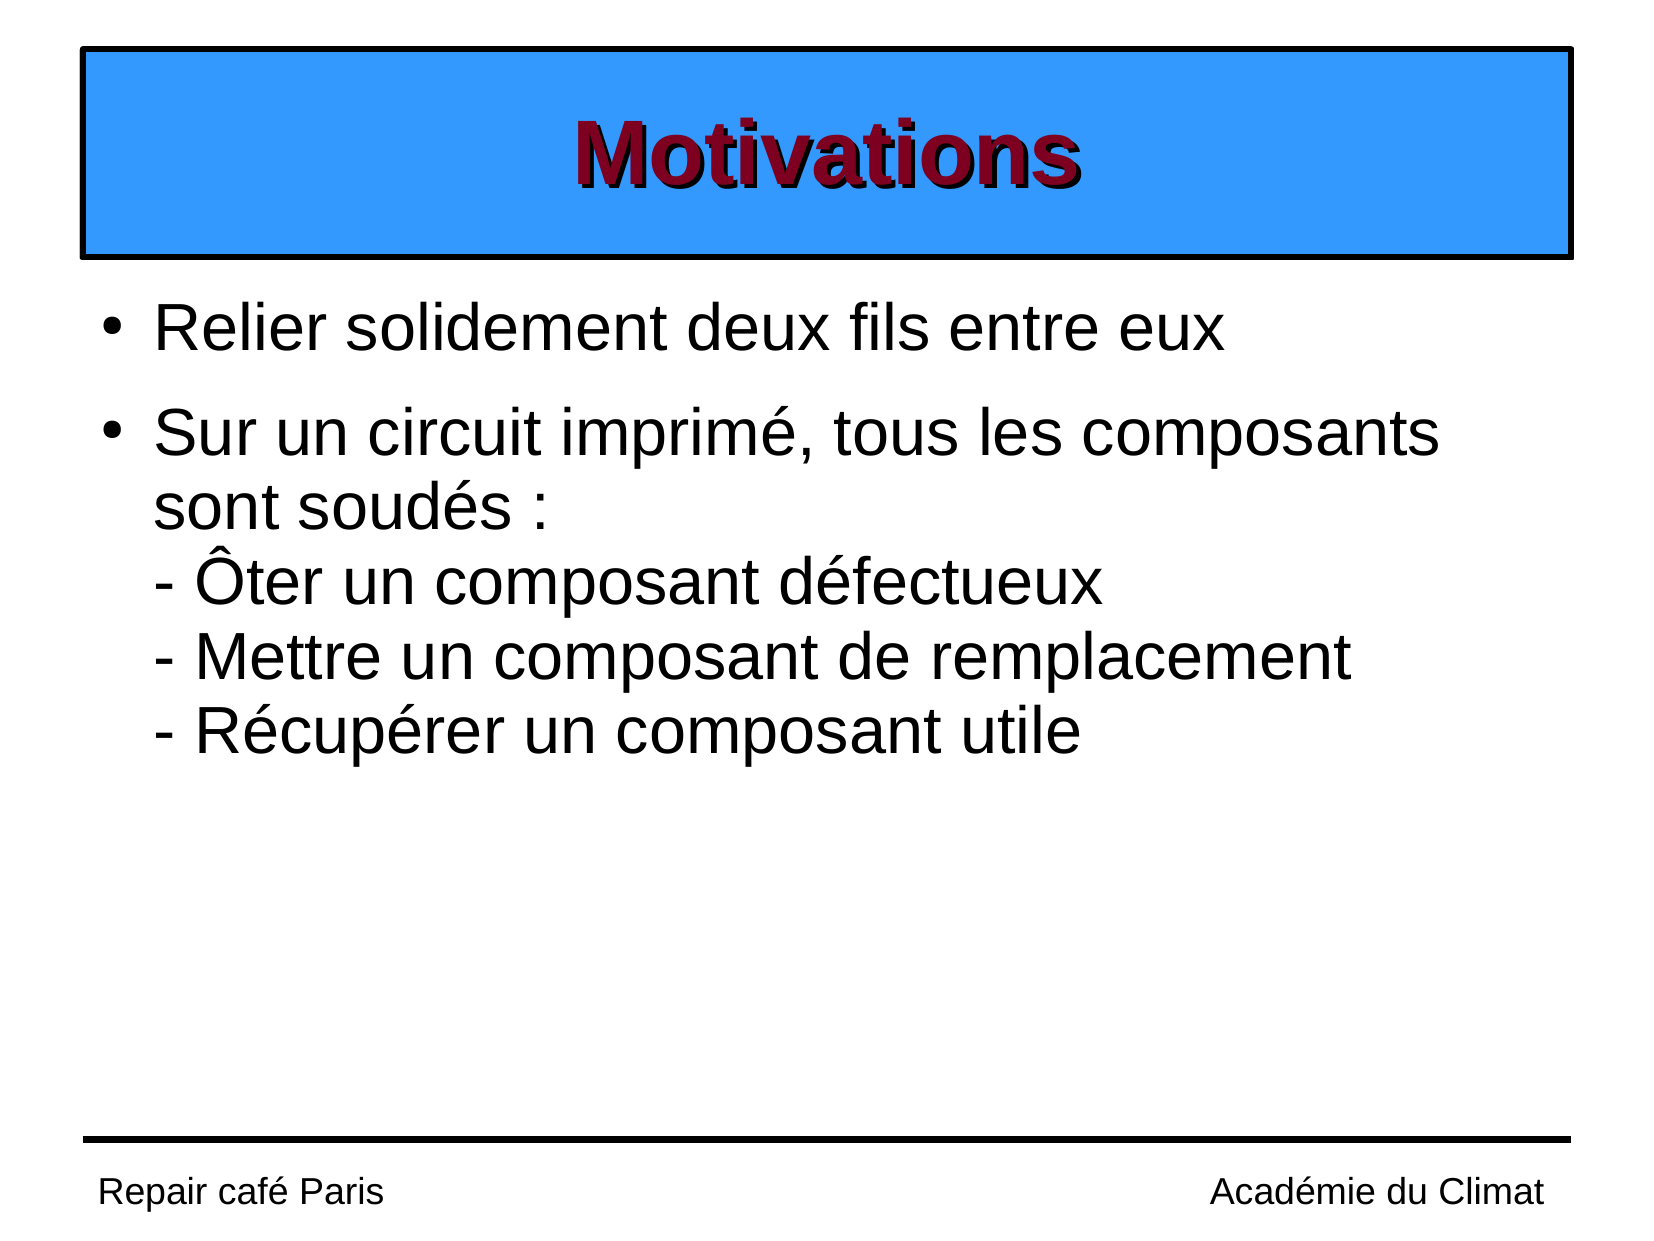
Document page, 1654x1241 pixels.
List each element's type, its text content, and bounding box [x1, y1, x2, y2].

title Motivations [82, 49, 1571, 257]
text_box Repair café Paris Académie du Climat [82, 1163, 1571, 1220]
list Relier solidement deux fils entre eux Sur un circuit imprimé, tous les composants sont soudés : - Ôter un composant défectueux - Mettre un composant de remplacement - Récupérer un composant utile [82, 290, 1571, 1010]
